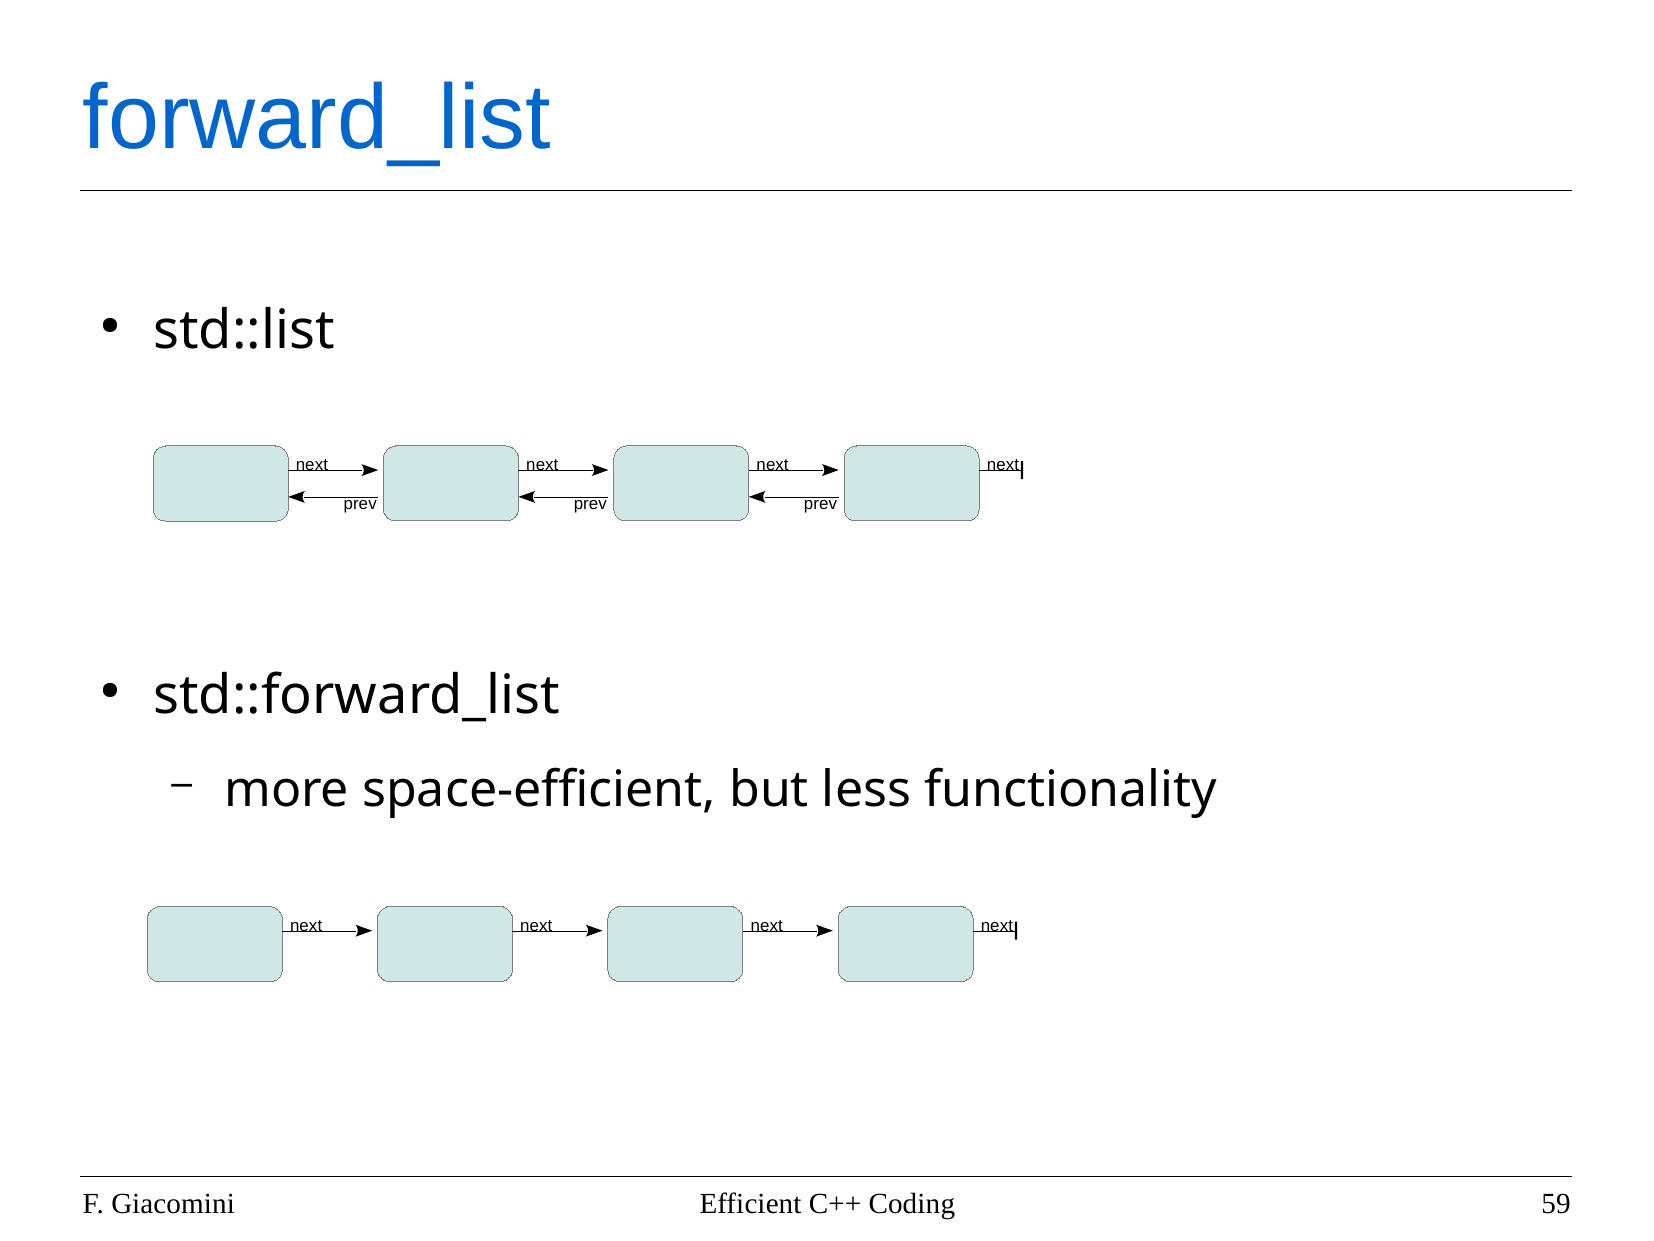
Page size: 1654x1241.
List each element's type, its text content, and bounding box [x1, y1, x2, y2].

text_box [613, 445, 749, 521]
title forward_list [82, 49, 1571, 184]
text_box [383, 445, 519, 521]
list std::forward_list more space-efficient, but less functionality [82, 708, 1571, 1149]
list std::list [82, 290, 1571, 681]
text_box [844, 445, 980, 521]
text_box [153, 445, 289, 522]
